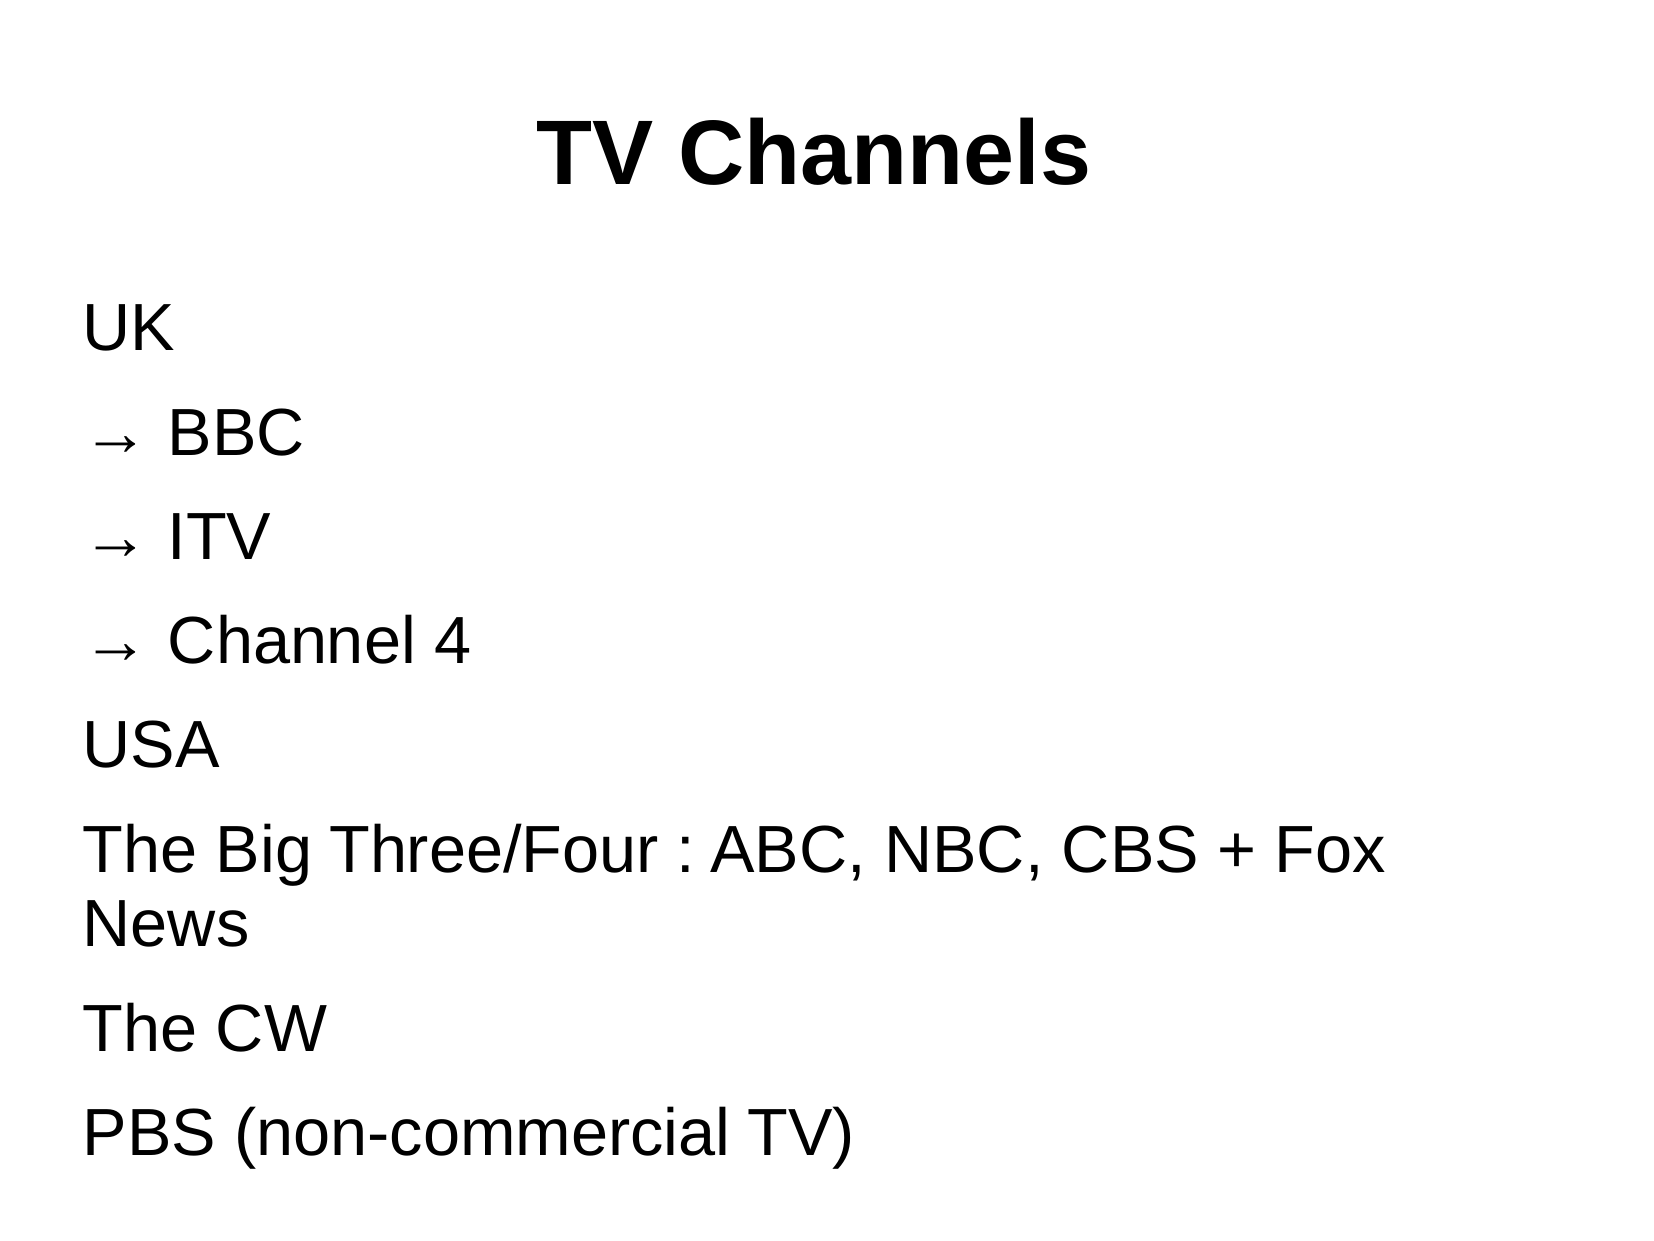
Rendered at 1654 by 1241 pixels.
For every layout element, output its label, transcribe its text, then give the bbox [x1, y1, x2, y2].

title TV Channels [82, 49, 1571, 257]
list UK → BBC → ITV → Channel 4 USA The Big Three/Four : ABC, NBC, CBS + Fox News The CW PBS (non-commercial TV) [82, 290, 1571, 1168]
